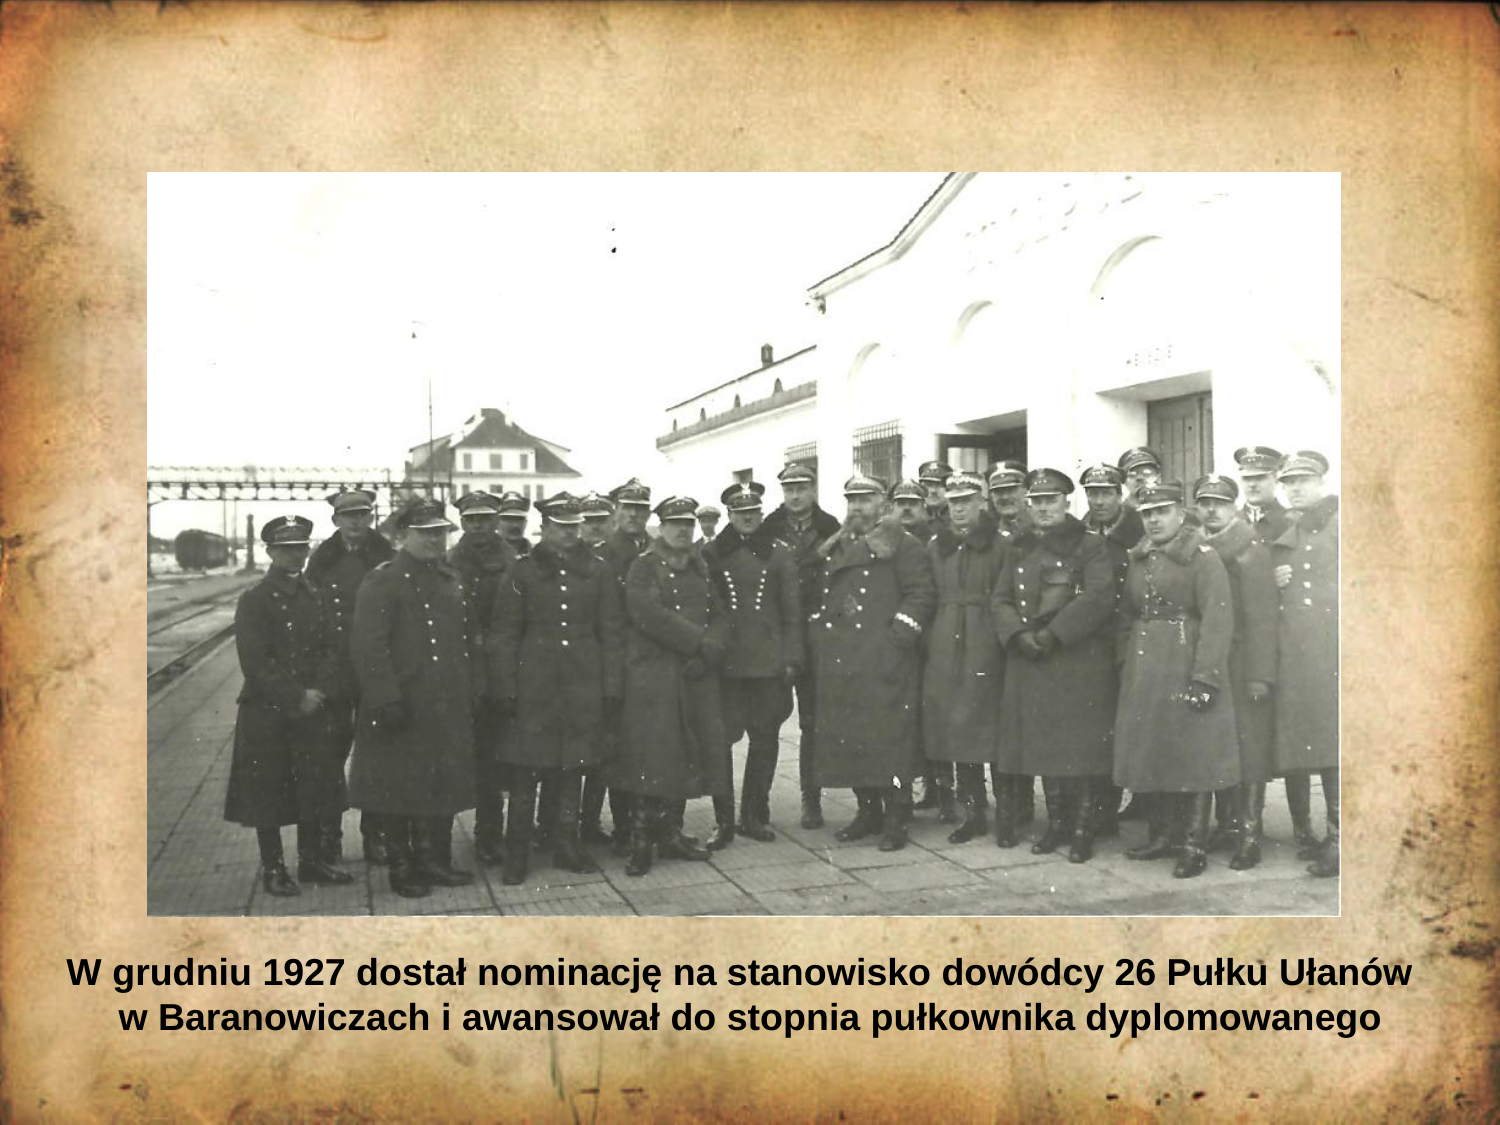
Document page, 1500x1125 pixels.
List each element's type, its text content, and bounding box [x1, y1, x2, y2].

text_box W grudniu 1927 dostał nominację na stanowisko dowódcy 26 Pułku Ułanów w Baranowiczach i awansował do stopnia pułkownika dyplomowanego [41, 940, 1471, 1046]
picture [0, 0, 1500, 1125]
